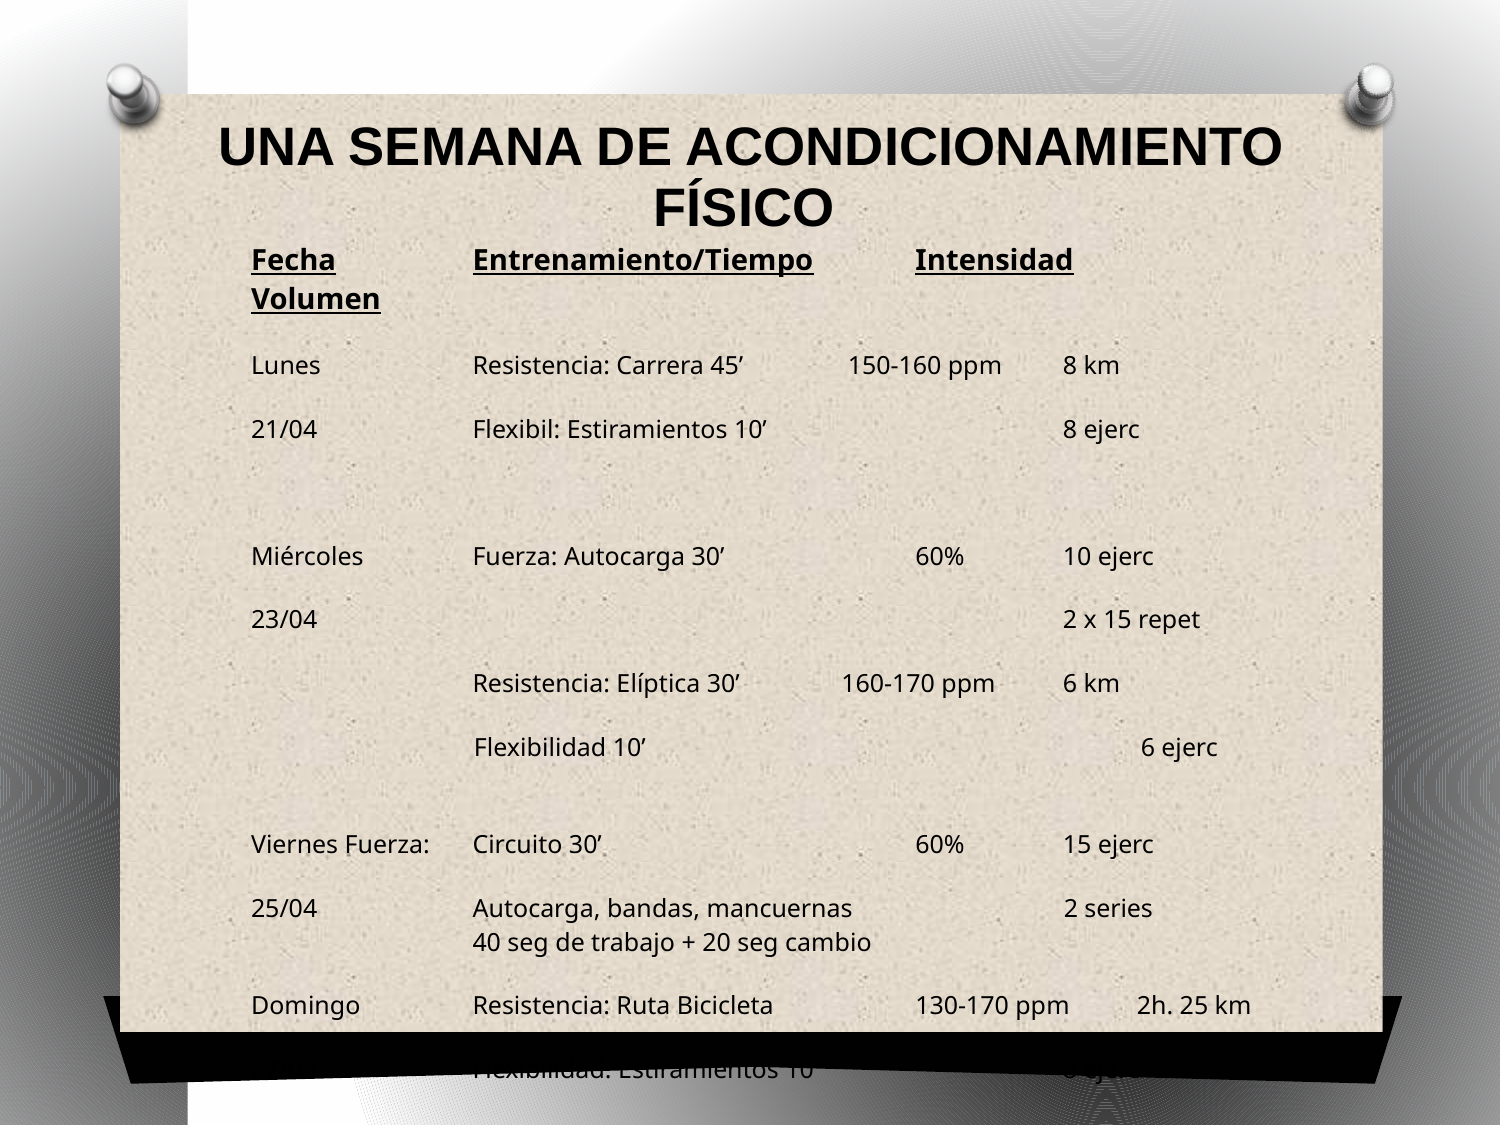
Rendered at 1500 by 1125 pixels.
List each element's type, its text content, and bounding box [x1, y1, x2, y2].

title UNA SEMANA DE ACONDICIONAMIENTO FÍSICO [180, 106, 1323, 249]
list Fecha Entrenamiento/Tiempo Intensidad Volumen Lunes Resistencia: Carrera 45’ 150-160 ppm 8 km 21/04 Flexibil: Estiramientos 10’ 8 ejerc Miércoles Fuerza: Autocarga 30’ 60% 10 ejerc 23/04 2 x 15 repet Resistencia: Elíptica 30’ 160-170 ppm 6 km Flexibilidad 10’ 6 ejerc Viernes Fuerza: Circuito 30’ 60% 15 ejerc 25/04 Autocarga, bandas, mancuernas 2 series 40 seg de trabajo + 20 seg cambio Domingo Resistencia: Ruta Bicicleta 130-170 ppm 2h. 25 km 27/04 Flexibilidad: Estiramientos 10’ 8 ejerc [247, 239, 1264, 1040]
picture [76, 31, 1439, 1032]
